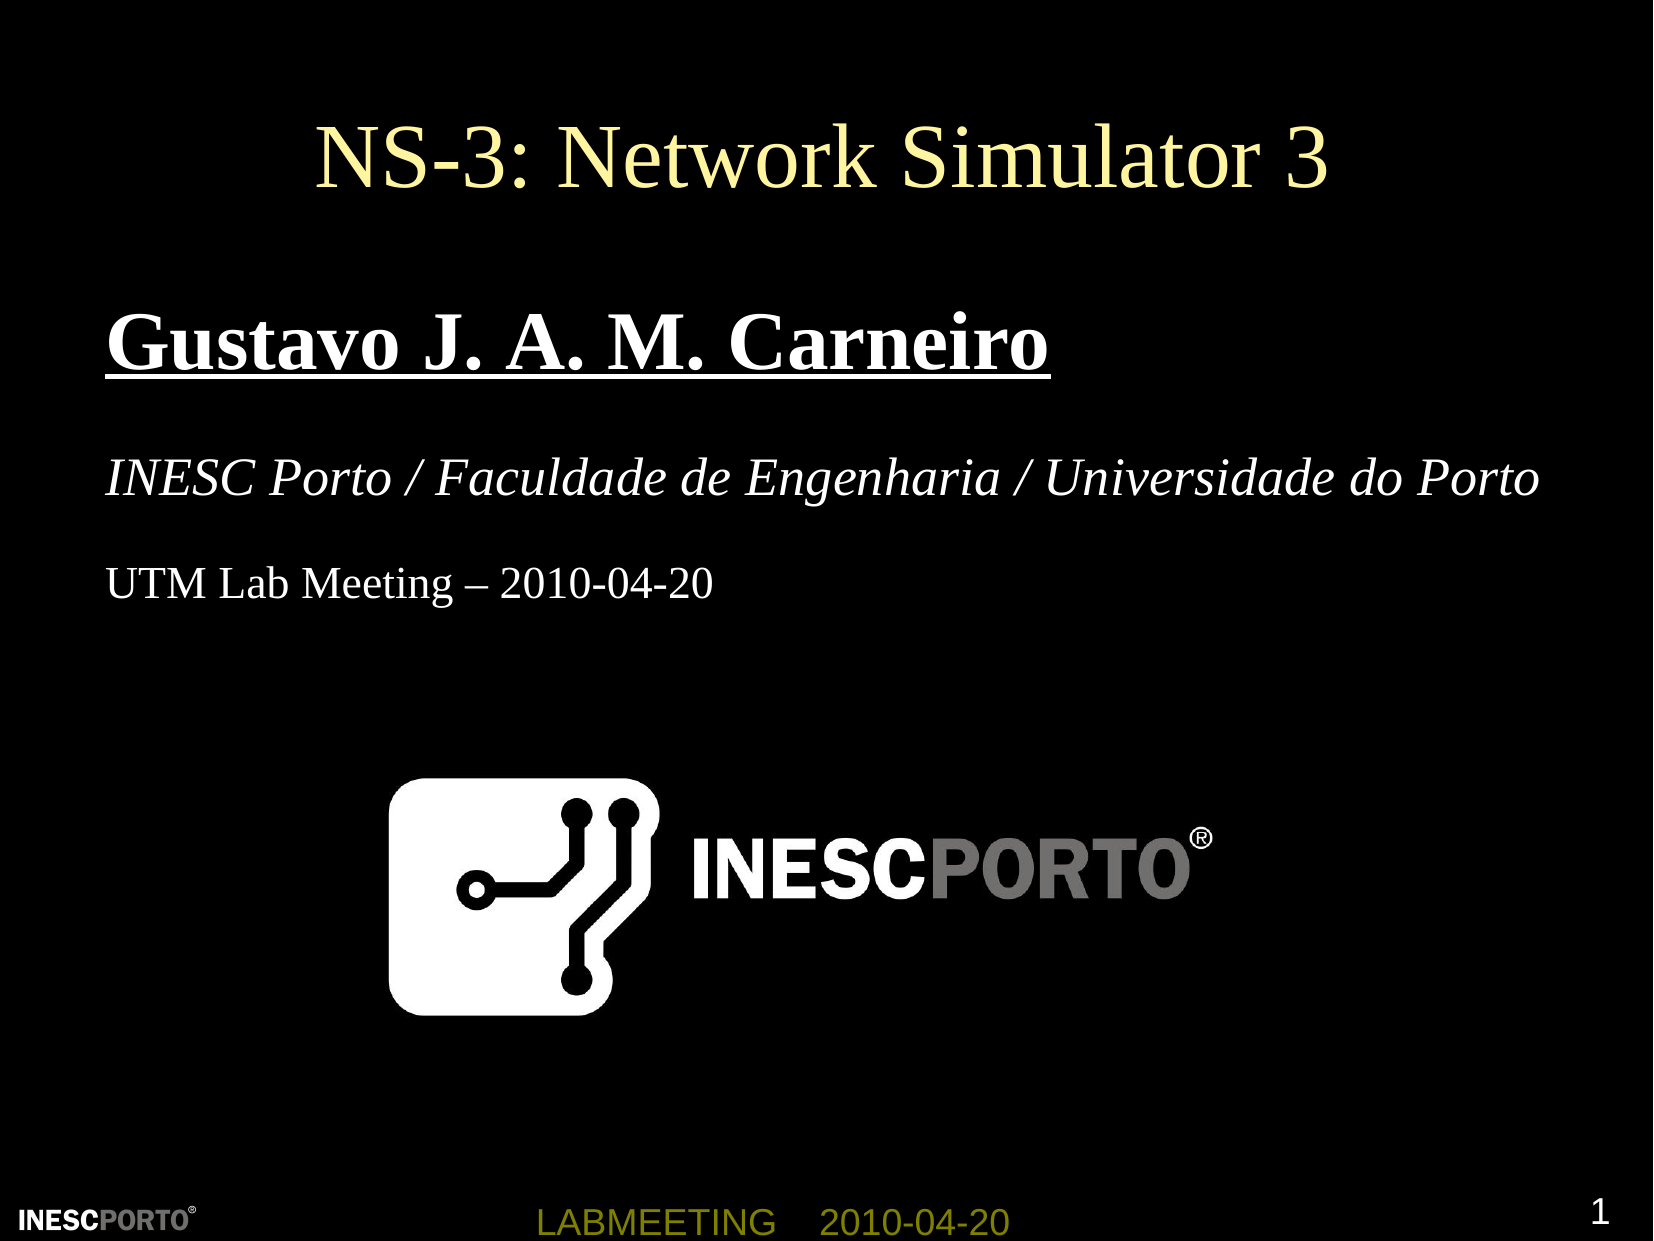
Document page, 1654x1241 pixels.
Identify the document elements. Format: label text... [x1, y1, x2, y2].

picture [9, 1181, 201, 1241]
title NS-3: Network Simulator 3 [40, 48, 1607, 264]
subtitle Gustavo J. A. M. Carneiro INESC Porto / Faculdade de Engenharia / Universidade do Porto UTM Lab Meeting – 2010-04-20 [105, 172, 1552, 732]
picture [375, 754, 1227, 1051]
